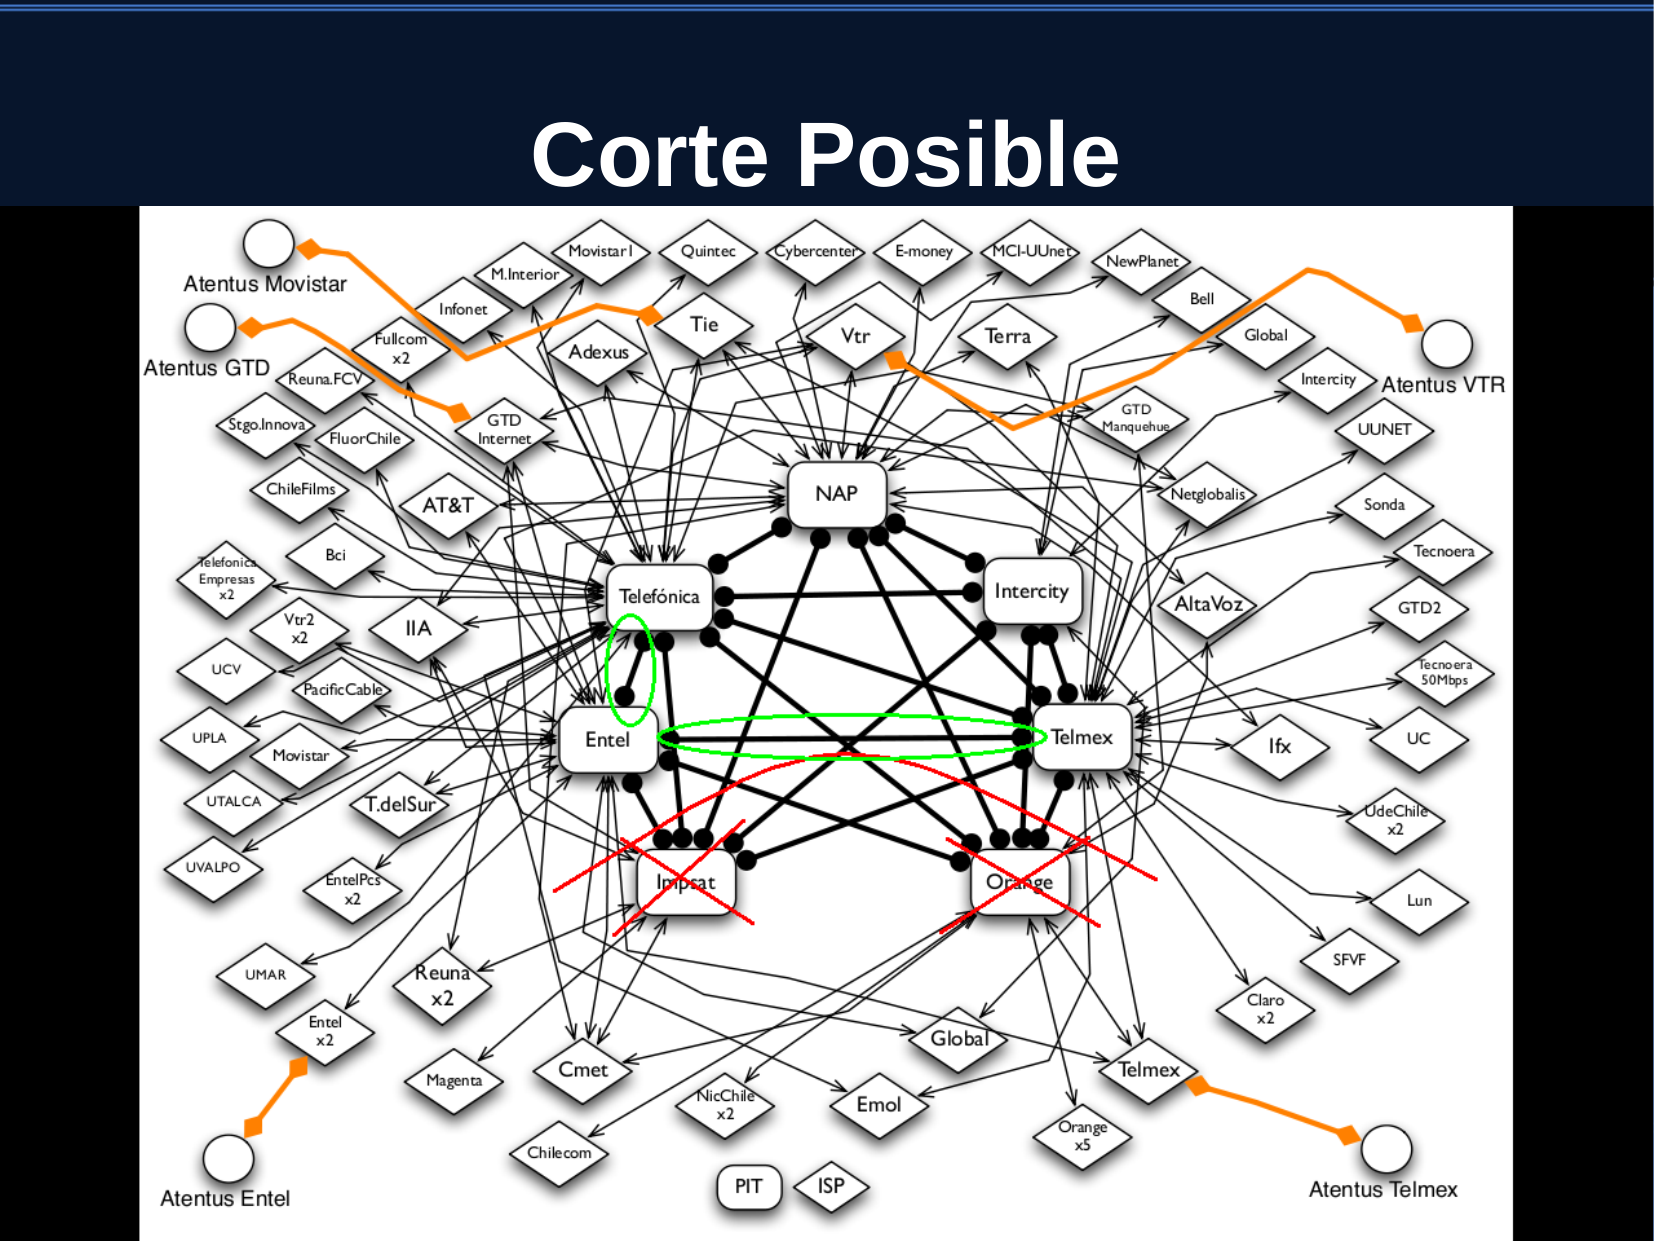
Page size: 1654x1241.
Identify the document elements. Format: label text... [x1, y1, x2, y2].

picture [0, 0, 1654, 1241]
title Corte Posible [82, 49, 1571, 206]
